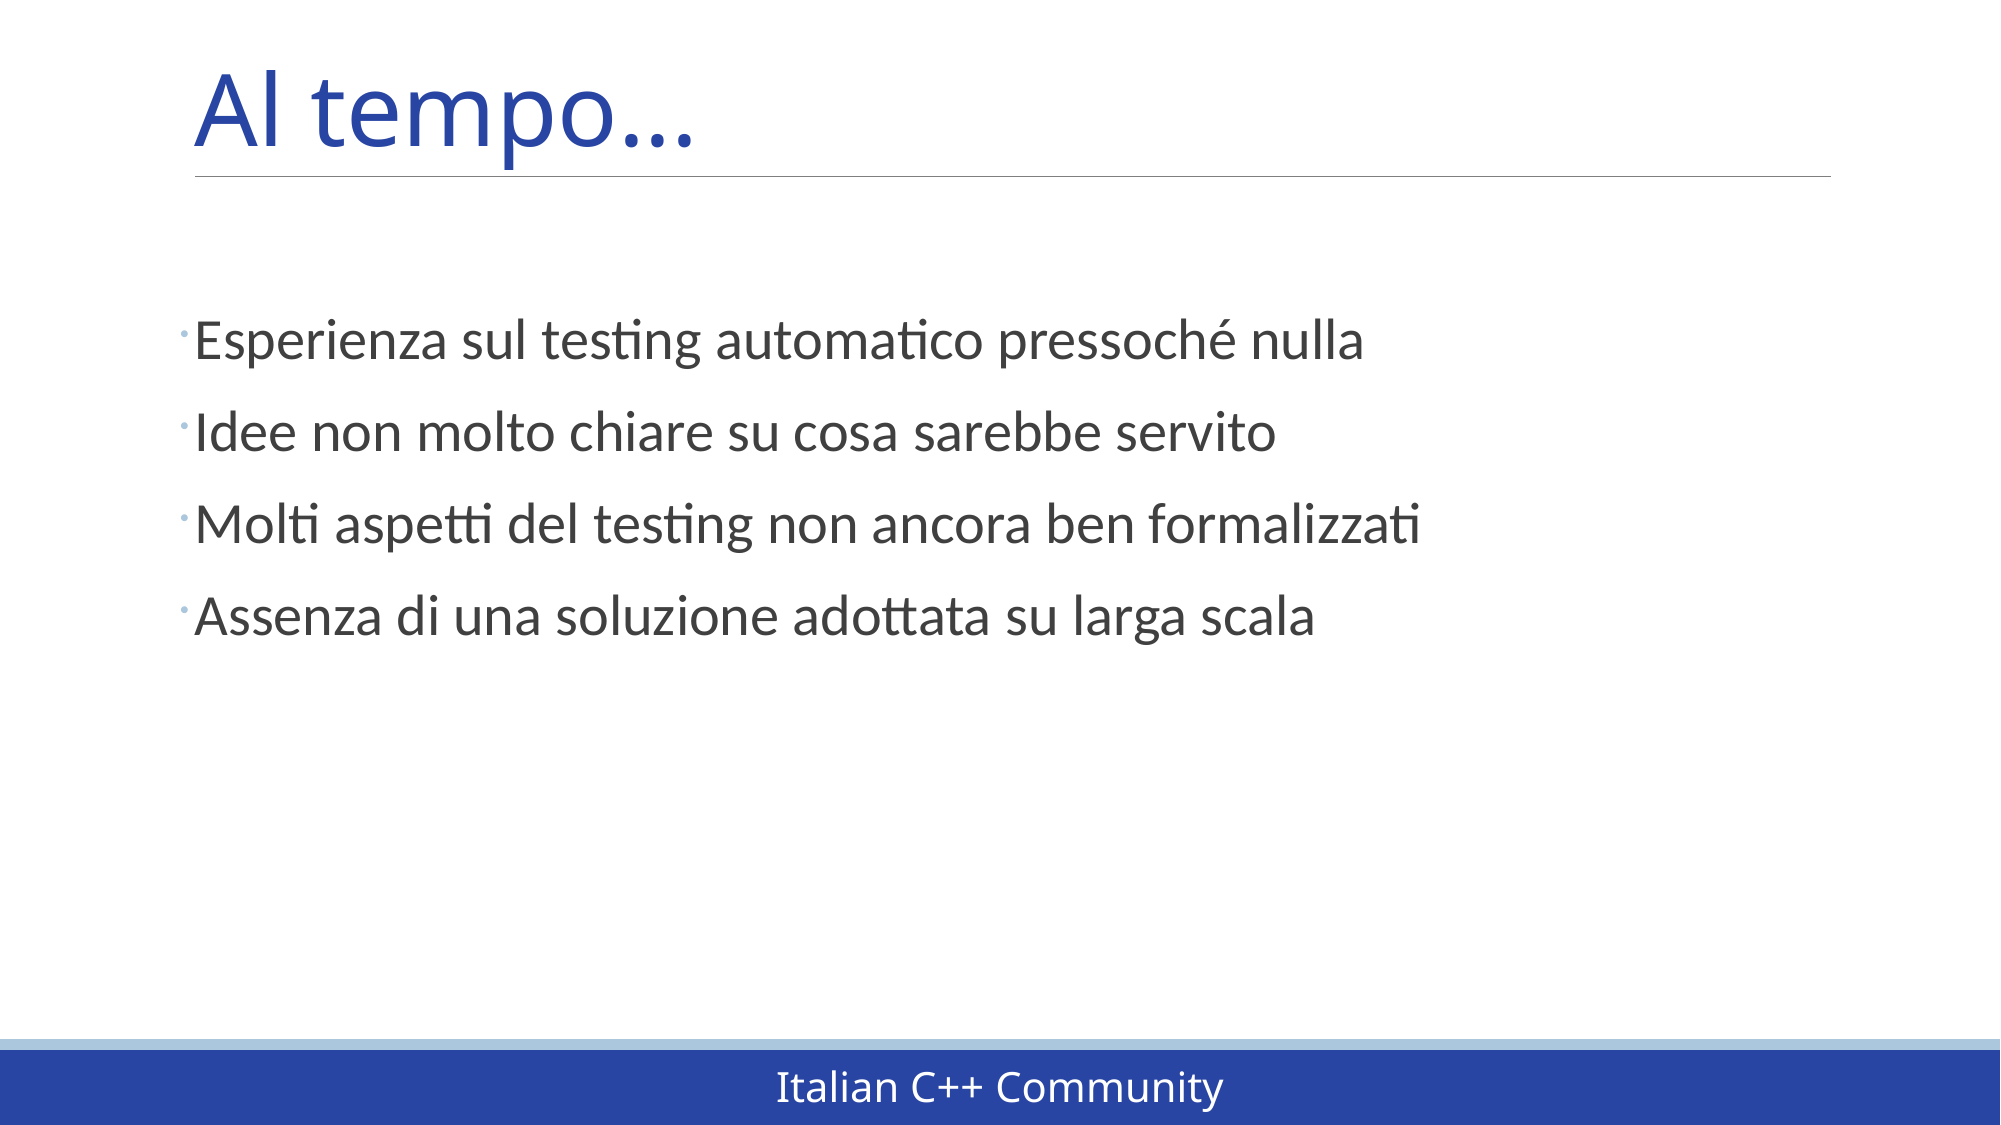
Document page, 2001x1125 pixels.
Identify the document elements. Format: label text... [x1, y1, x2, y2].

title Al tempo... [179, 2, 1830, 175]
list Esperienza sul testing automatico pressoché nulla Idee non molto chiare su cosa sarebbe servito Molti aspetti del testing non ancora ben formalizzati Assenza di una soluzione adottata su larga scala [179, 202, 1830, 1011]
